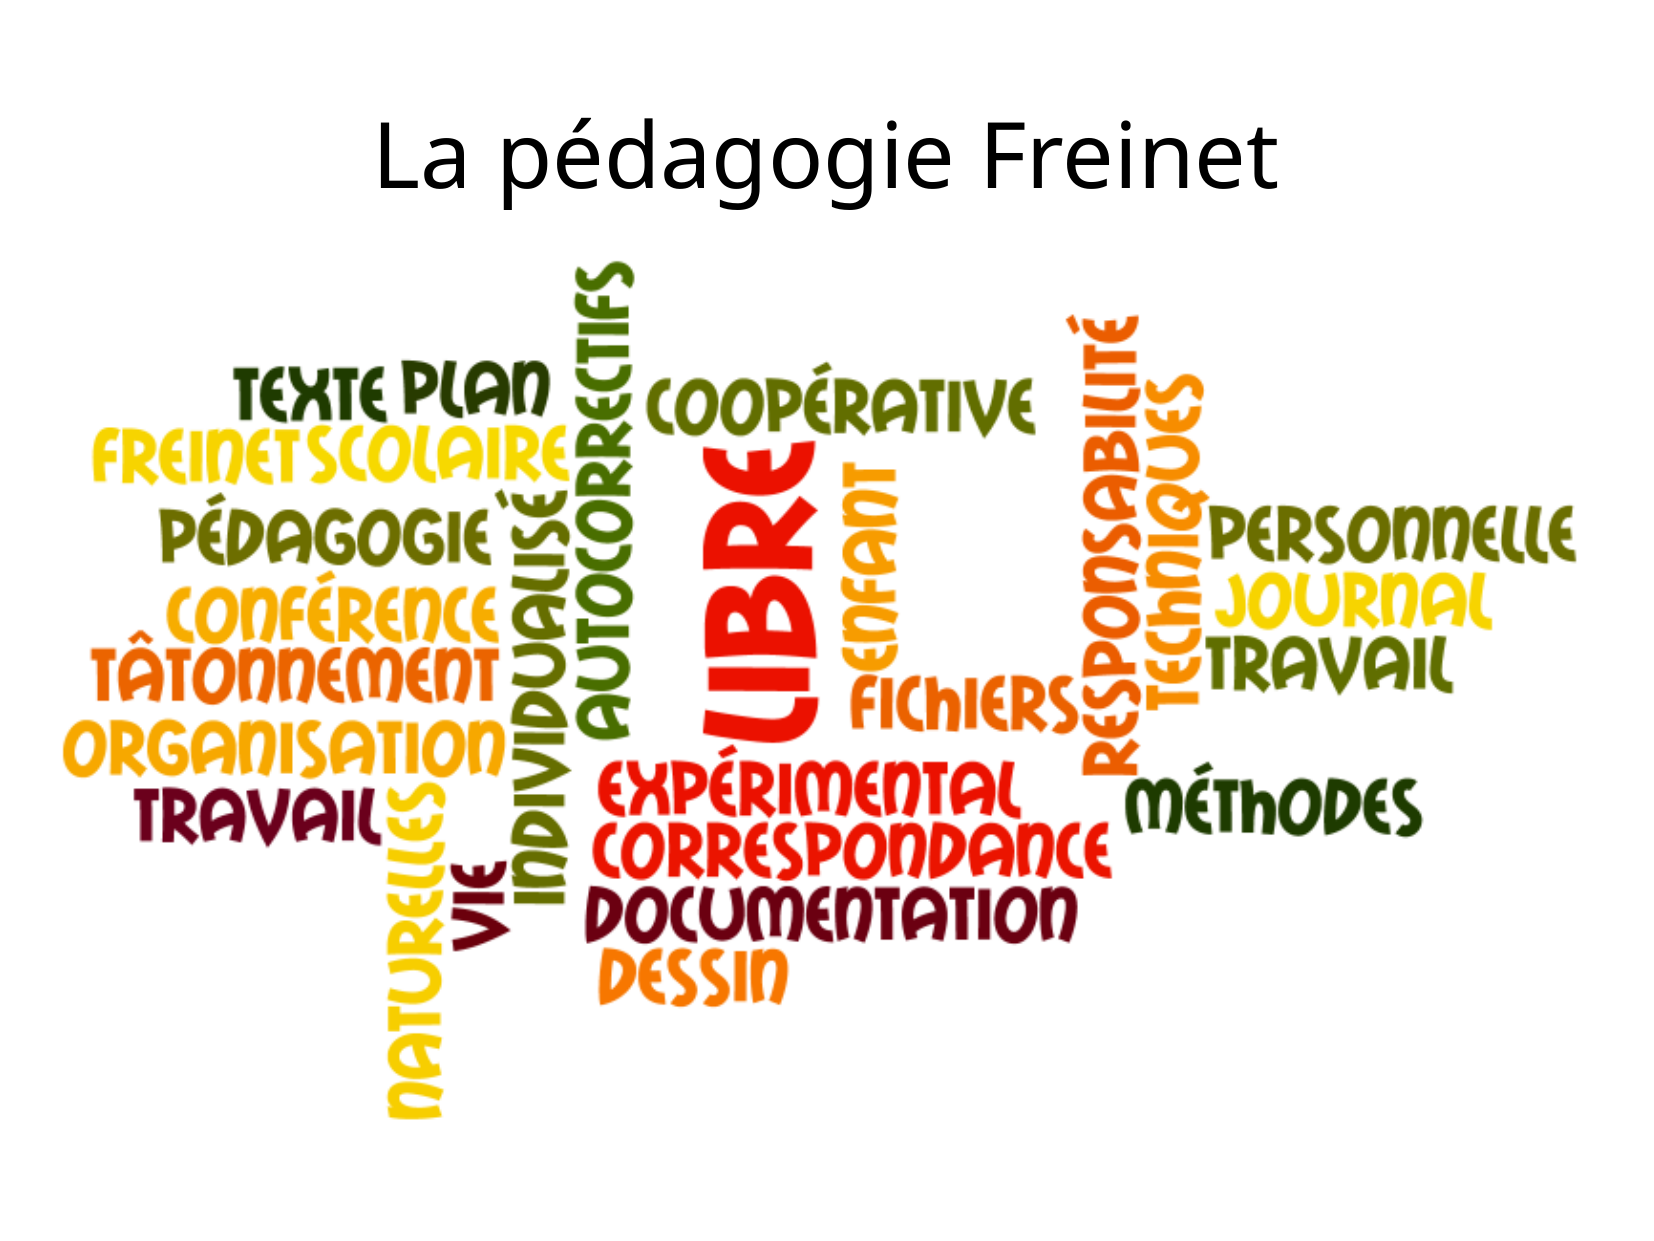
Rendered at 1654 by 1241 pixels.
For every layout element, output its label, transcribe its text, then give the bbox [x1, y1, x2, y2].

picture [35, 212, 1609, 1158]
title La pédagogie Freinet [82, 49, 1571, 212]
